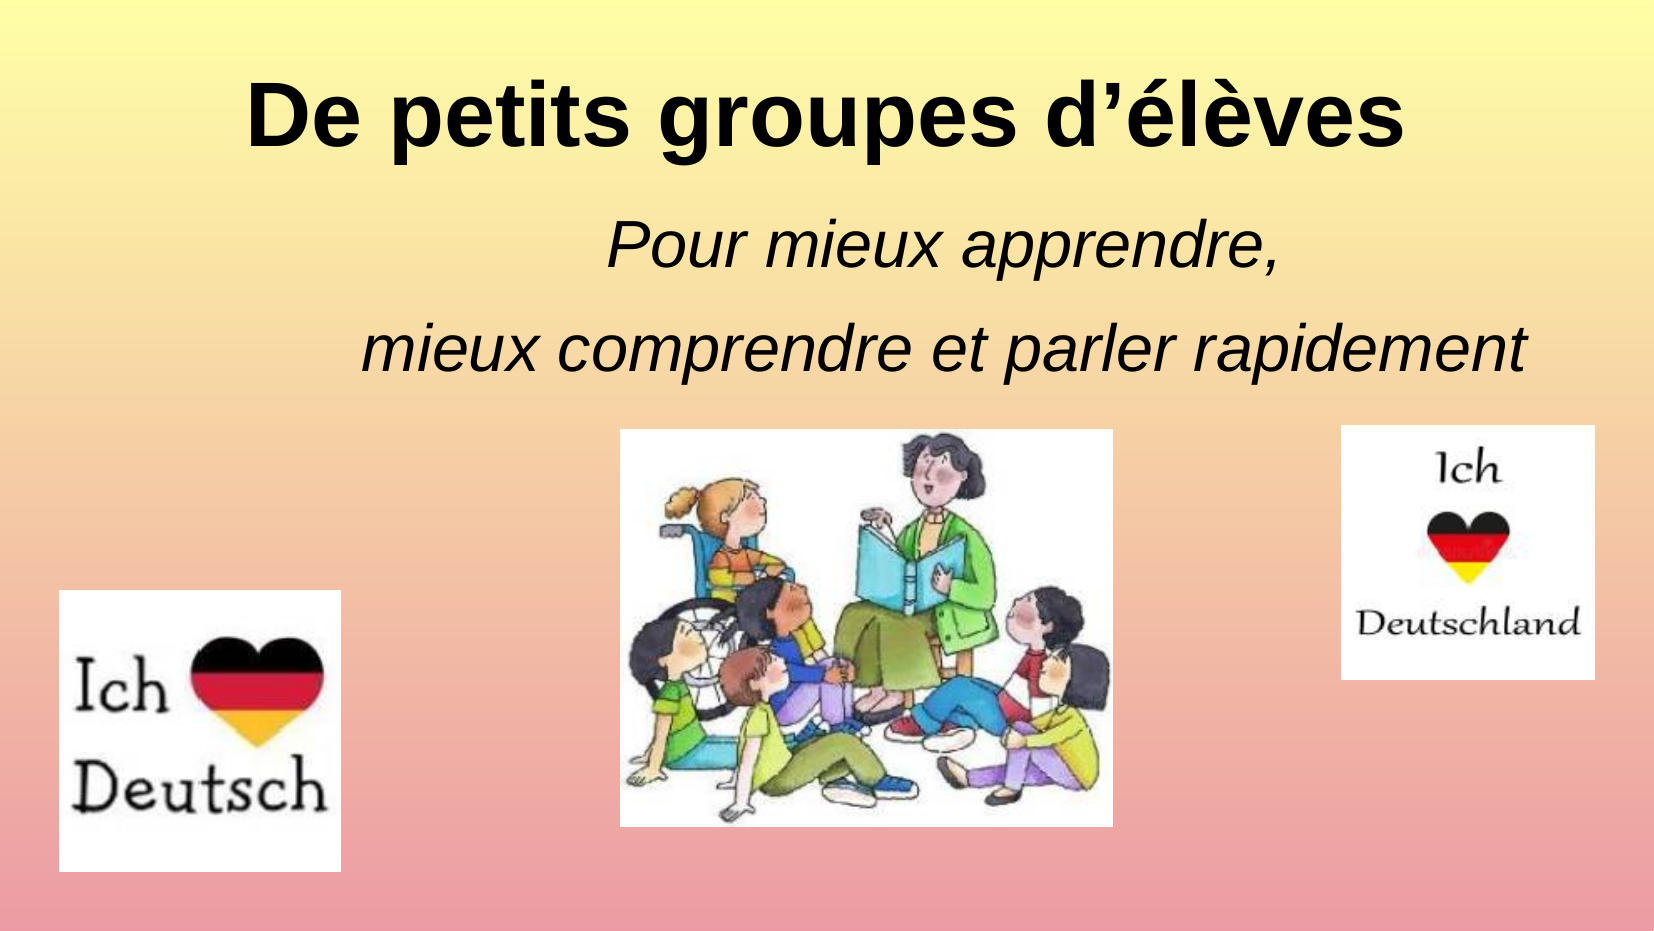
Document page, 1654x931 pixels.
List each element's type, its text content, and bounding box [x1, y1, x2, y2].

picture [59, 590, 341, 872]
picture [620, 429, 1113, 827]
title De petits groupes d’élèves [82, 37, 1571, 193]
picture [1341, 425, 1595, 680]
list Pour mieux apprendre, mieux comprendre et parler rapidement [165, 206, 1654, 857]
